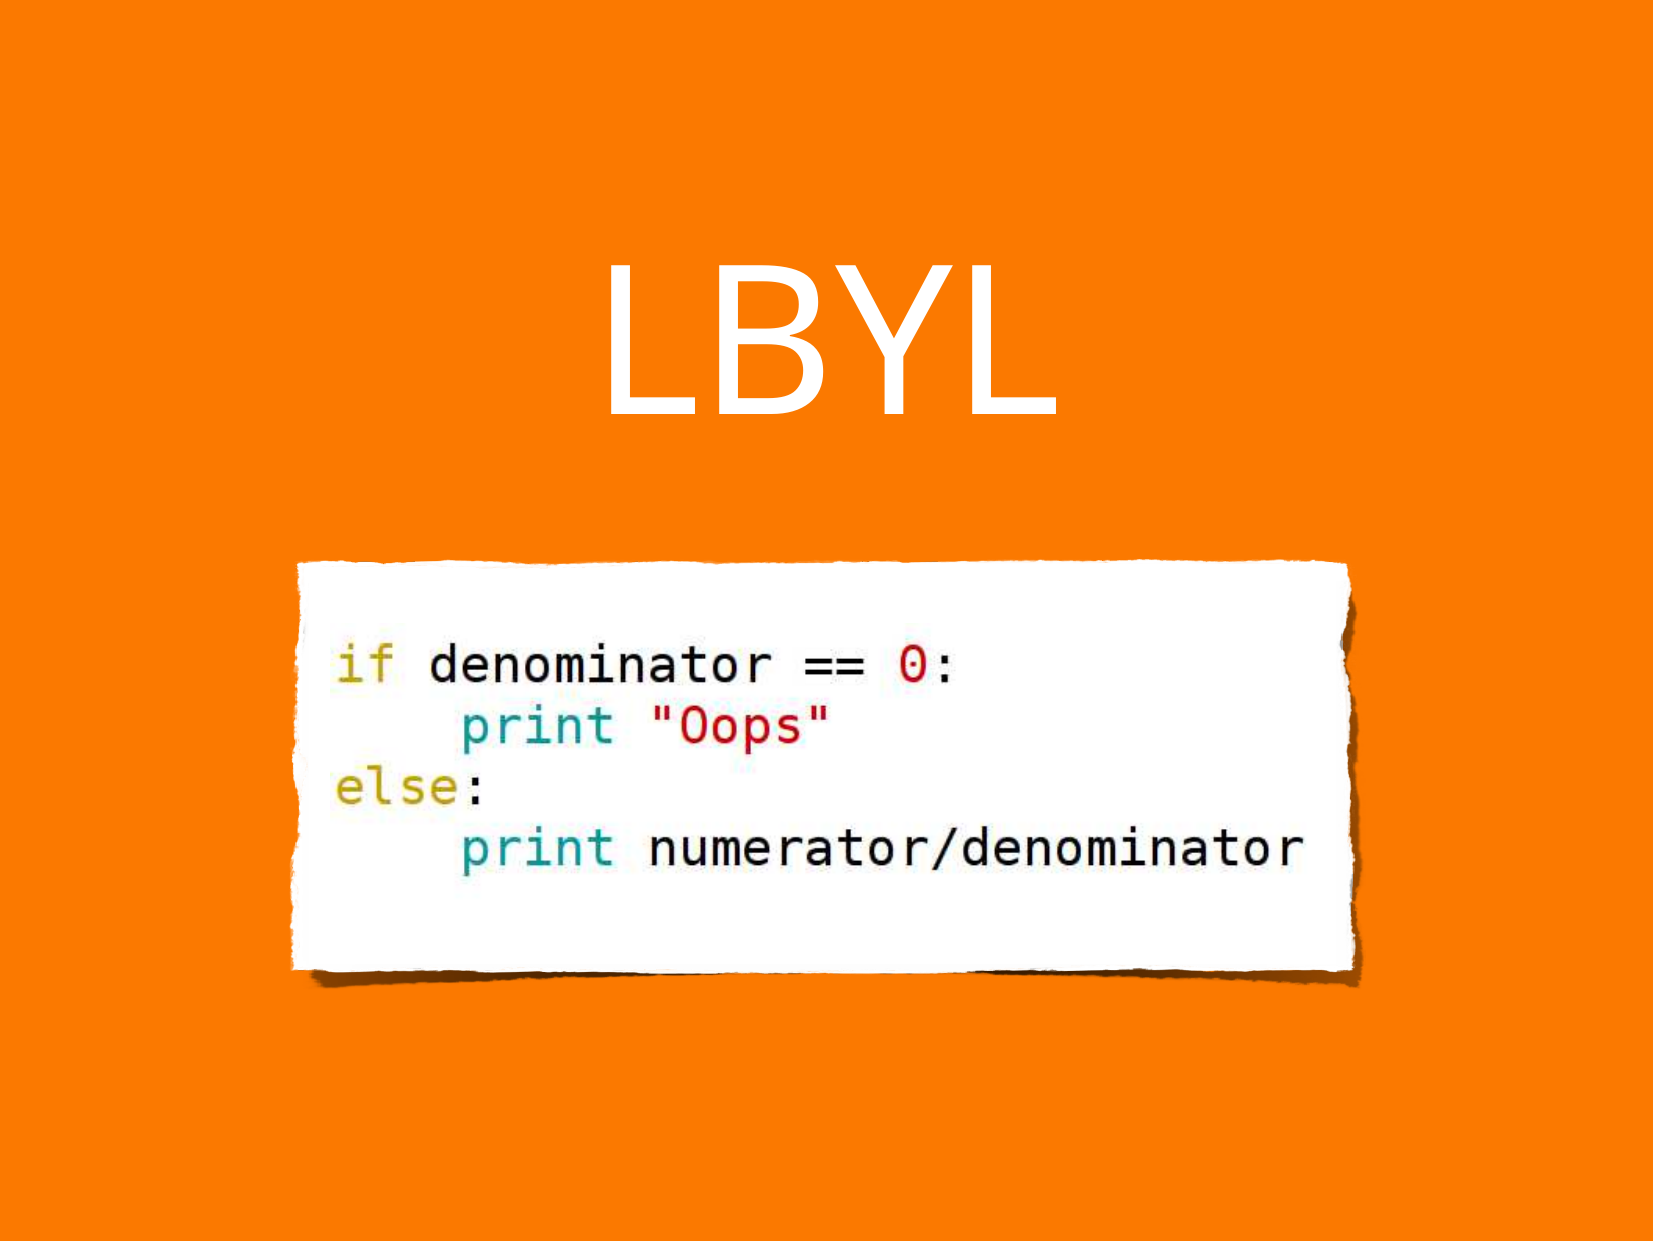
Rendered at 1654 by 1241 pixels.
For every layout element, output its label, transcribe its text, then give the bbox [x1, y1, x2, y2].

text_box LBYL [0, 185, 1653, 451]
picture [285, 554, 1366, 991]
